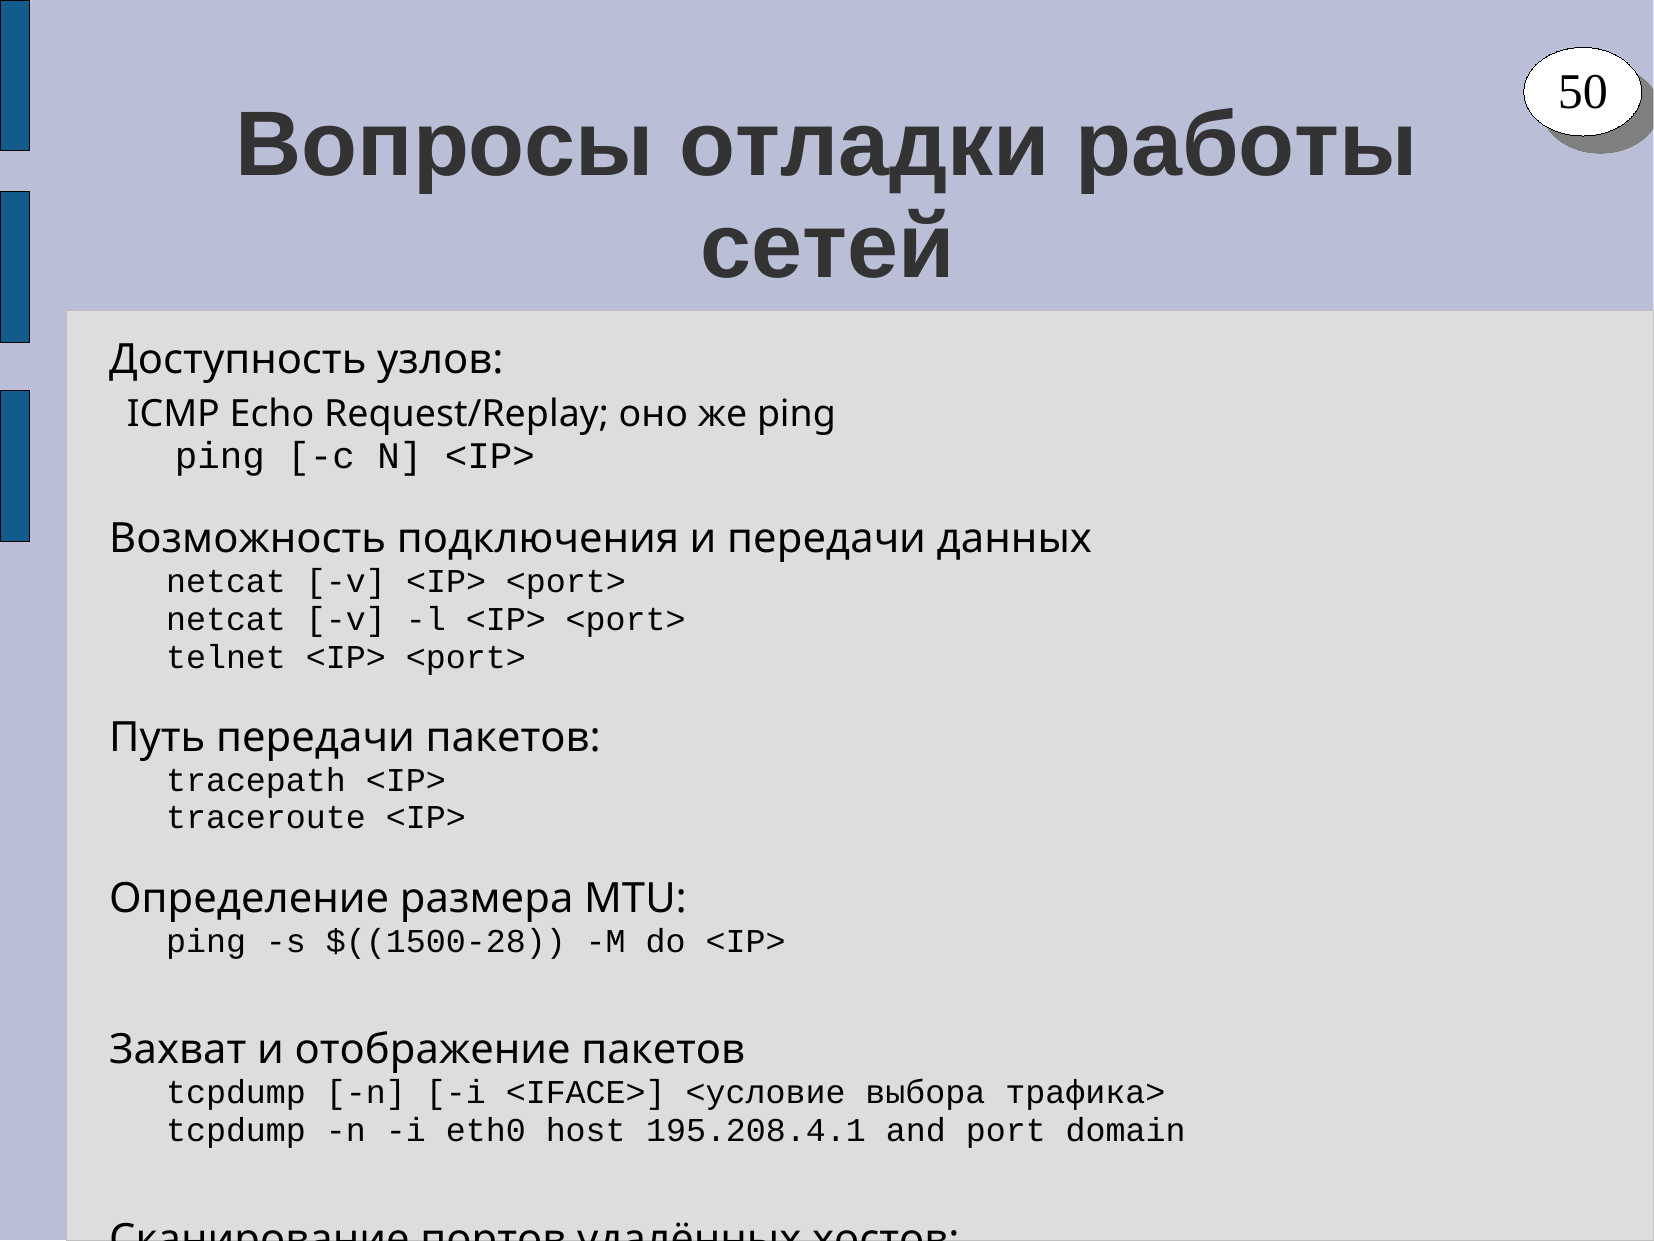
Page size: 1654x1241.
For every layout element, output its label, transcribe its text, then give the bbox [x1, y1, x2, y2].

text_box 50 [1523, 47, 1642, 137]
title Вопросы отладки работы сетей [121, 91, 1534, 299]
text_box Доступность узлов: ICMP Echo Request/Replay; оно же ping ping [-c N] <IP> Возможность подключения и передачи данных netcat [-v] <IP> <port> netcat [-v] -l <IP> <port> telnet <IP> <port> Путь передачи пакетов: tracepath <IP> traceroute <IP> Определение размера MTU: ping -s $((1500-28)) -M do <IP> Захват и отображение пакетов tcpdump [-n] [-i <IFACE>] <условие выбора трафика> tcpdump -n -i eth0 host 195.208.4.1 and port domain Сканирование портов удалённых хостов: nmap [-sP] <IP> [94, 329, 1628, 1241]
